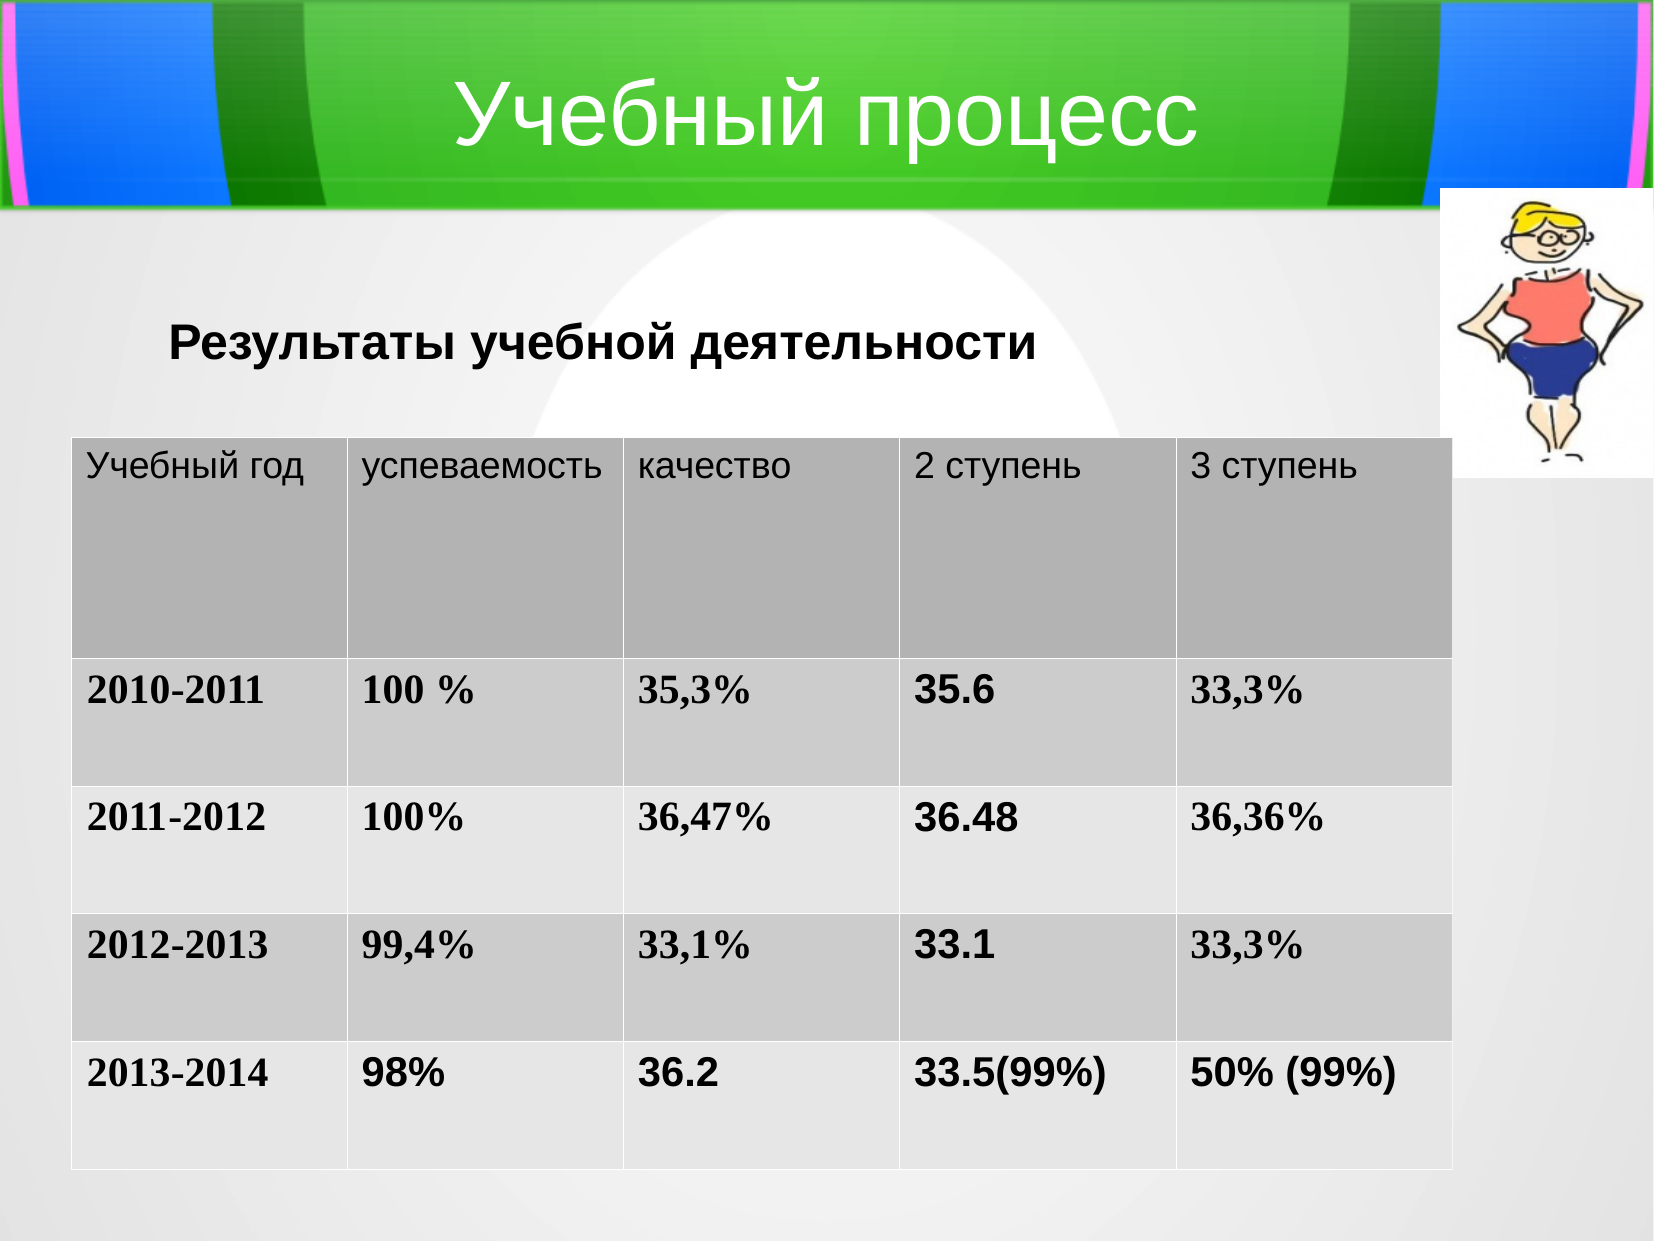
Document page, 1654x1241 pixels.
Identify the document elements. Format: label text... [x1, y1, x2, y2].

title Учебный процесс [82, 49, 1571, 179]
picture [0, 0, 1654, 1241]
text_box Результаты учебной деятельности [153, 307, 1053, 378]
